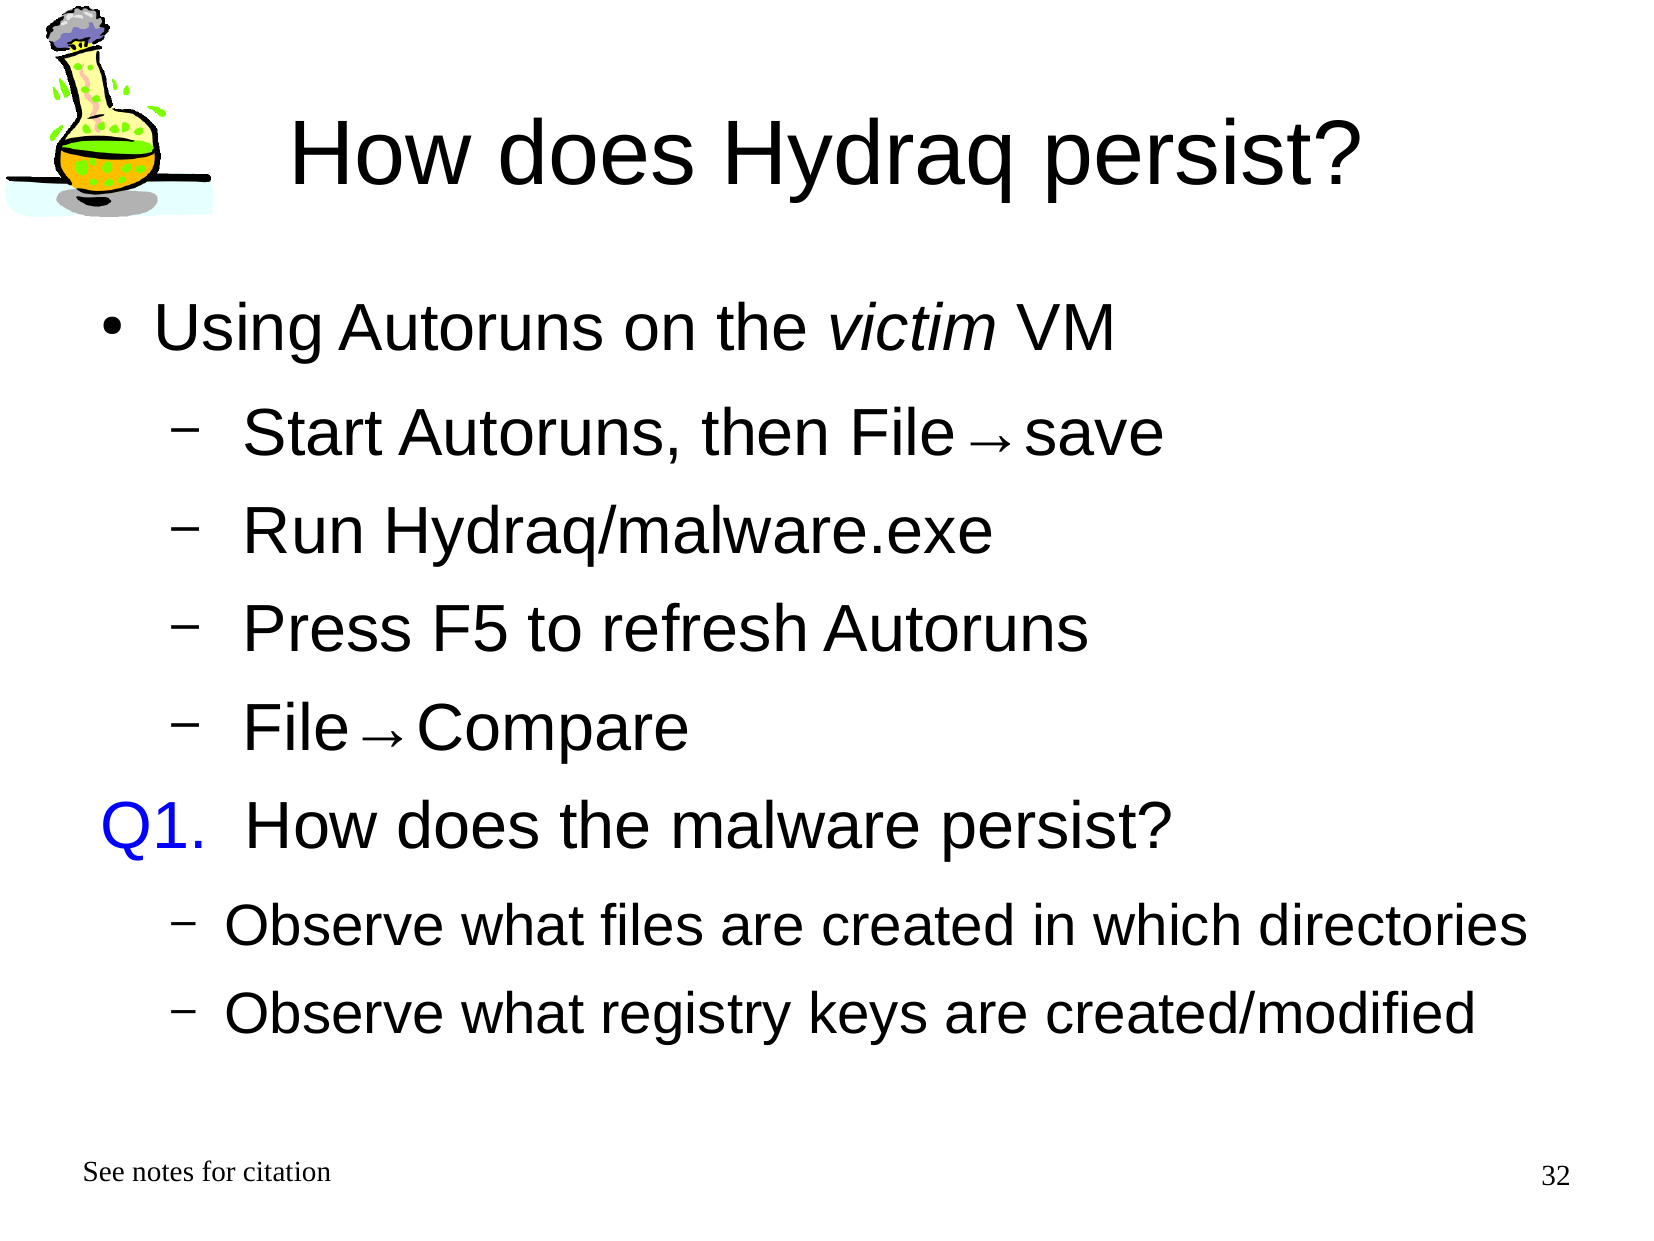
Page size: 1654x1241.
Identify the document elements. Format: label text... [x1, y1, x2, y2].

picture [5, 6, 213, 217]
title How does Hydraq persist? [82, 49, 1571, 257]
list Using Autoruns on the victim VM Start Autoruns, then File→save Run Hydraq/malware.exe Press F5 to refresh Autoruns File→Compare How does the malware persist? Observe what files are created in which directories Observe what registry keys are created/modified [82, 290, 1576, 1126]
